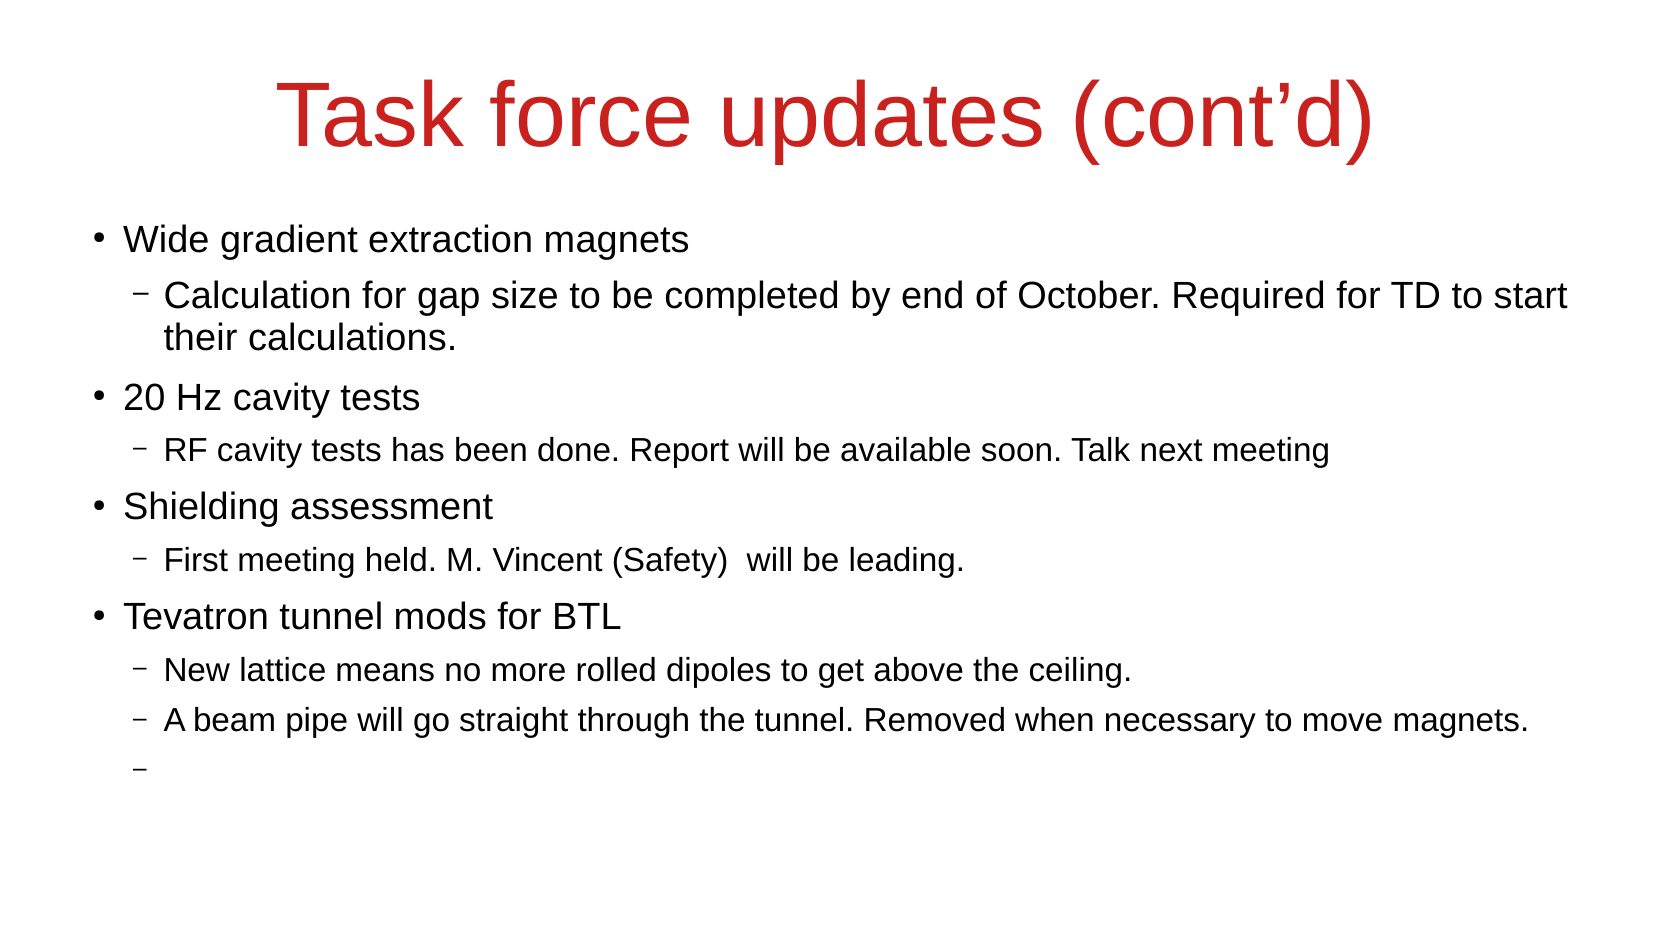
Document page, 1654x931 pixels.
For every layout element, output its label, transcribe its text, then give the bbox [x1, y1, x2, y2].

title Task force updates (cont’d) [82, 37, 1571, 193]
list Wide gradient extraction magnets Calculation for gap size to be completed by end of October. Required for TD to start their calculations. 20 Hz cavity tests RF cavity tests has been done. Report will be available soon. Talk next meeting Shielding assessment First meeting held. M. Vincent (Safety) will be leading. Tevatron tunnel mods for BTL New lattice means no more rolled dipoles to get above the ceiling. A beam pipe will go straight through the tunnel. Removed when necessary to move magnets. [82, 217, 1571, 758]
